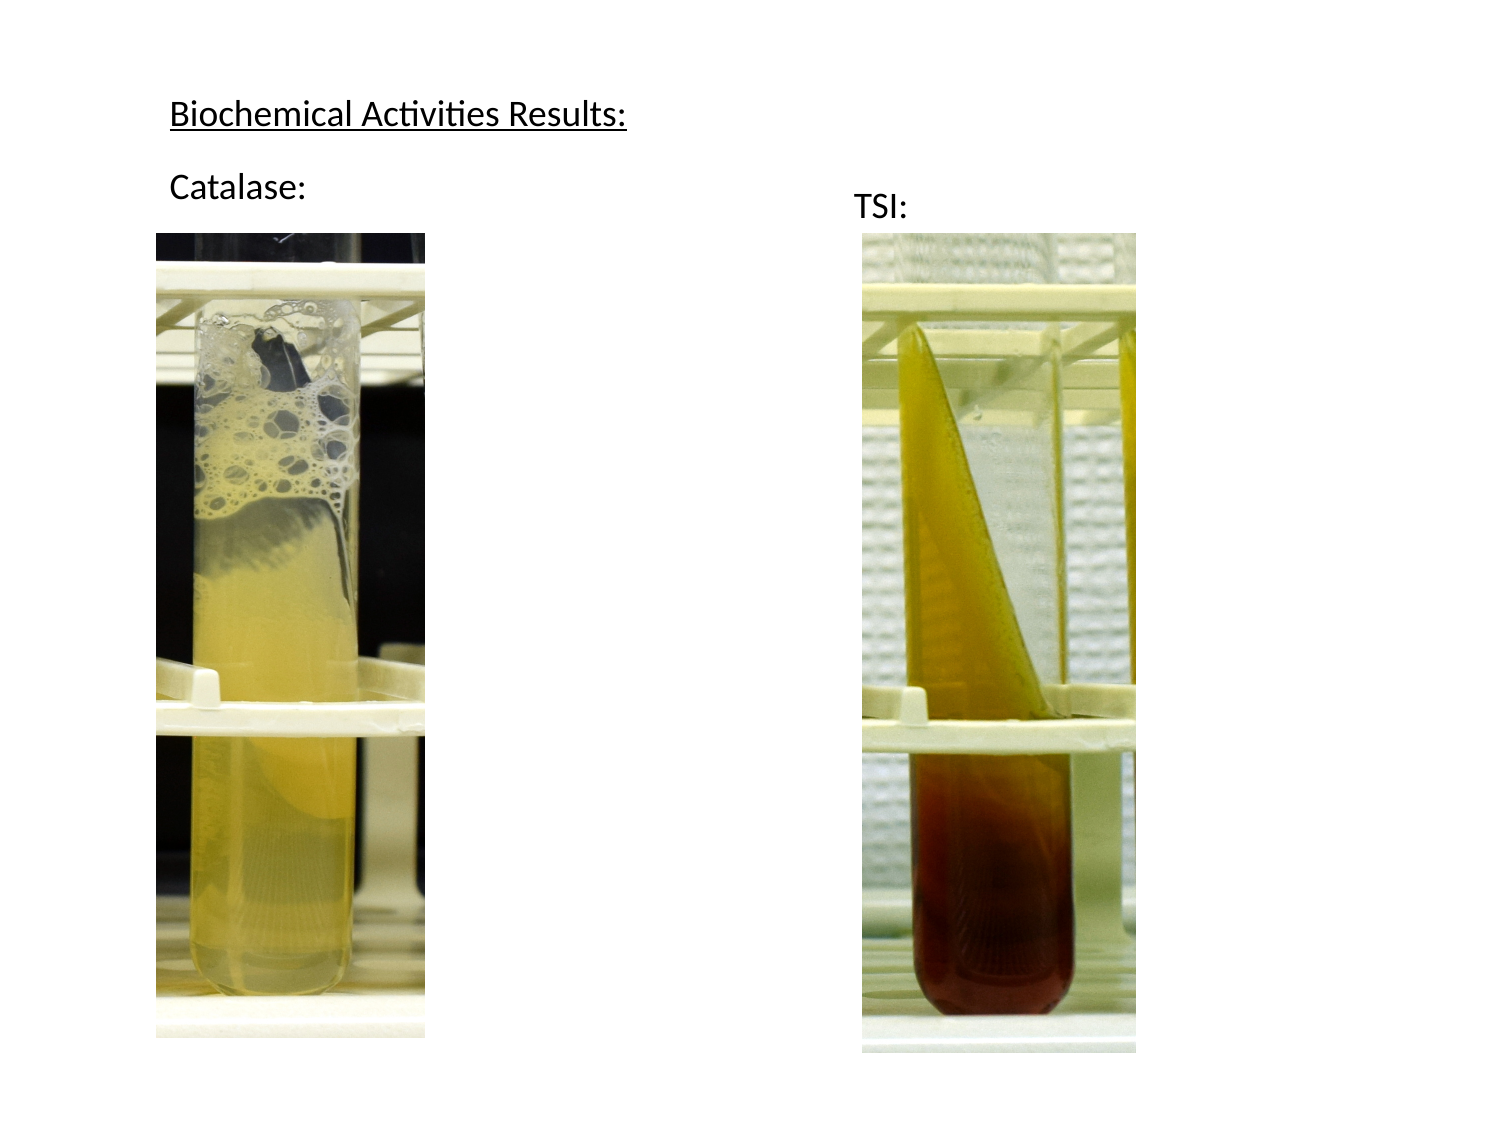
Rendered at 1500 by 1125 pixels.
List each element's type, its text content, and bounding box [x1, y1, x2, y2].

text_box Biochemical Activities Results: [154, 81, 648, 142]
text_box Catalase: [154, 154, 324, 215]
picture [156, 233, 425, 1038]
picture [862, 233, 1136, 1053]
text_box TSI: [838, 173, 925, 234]
